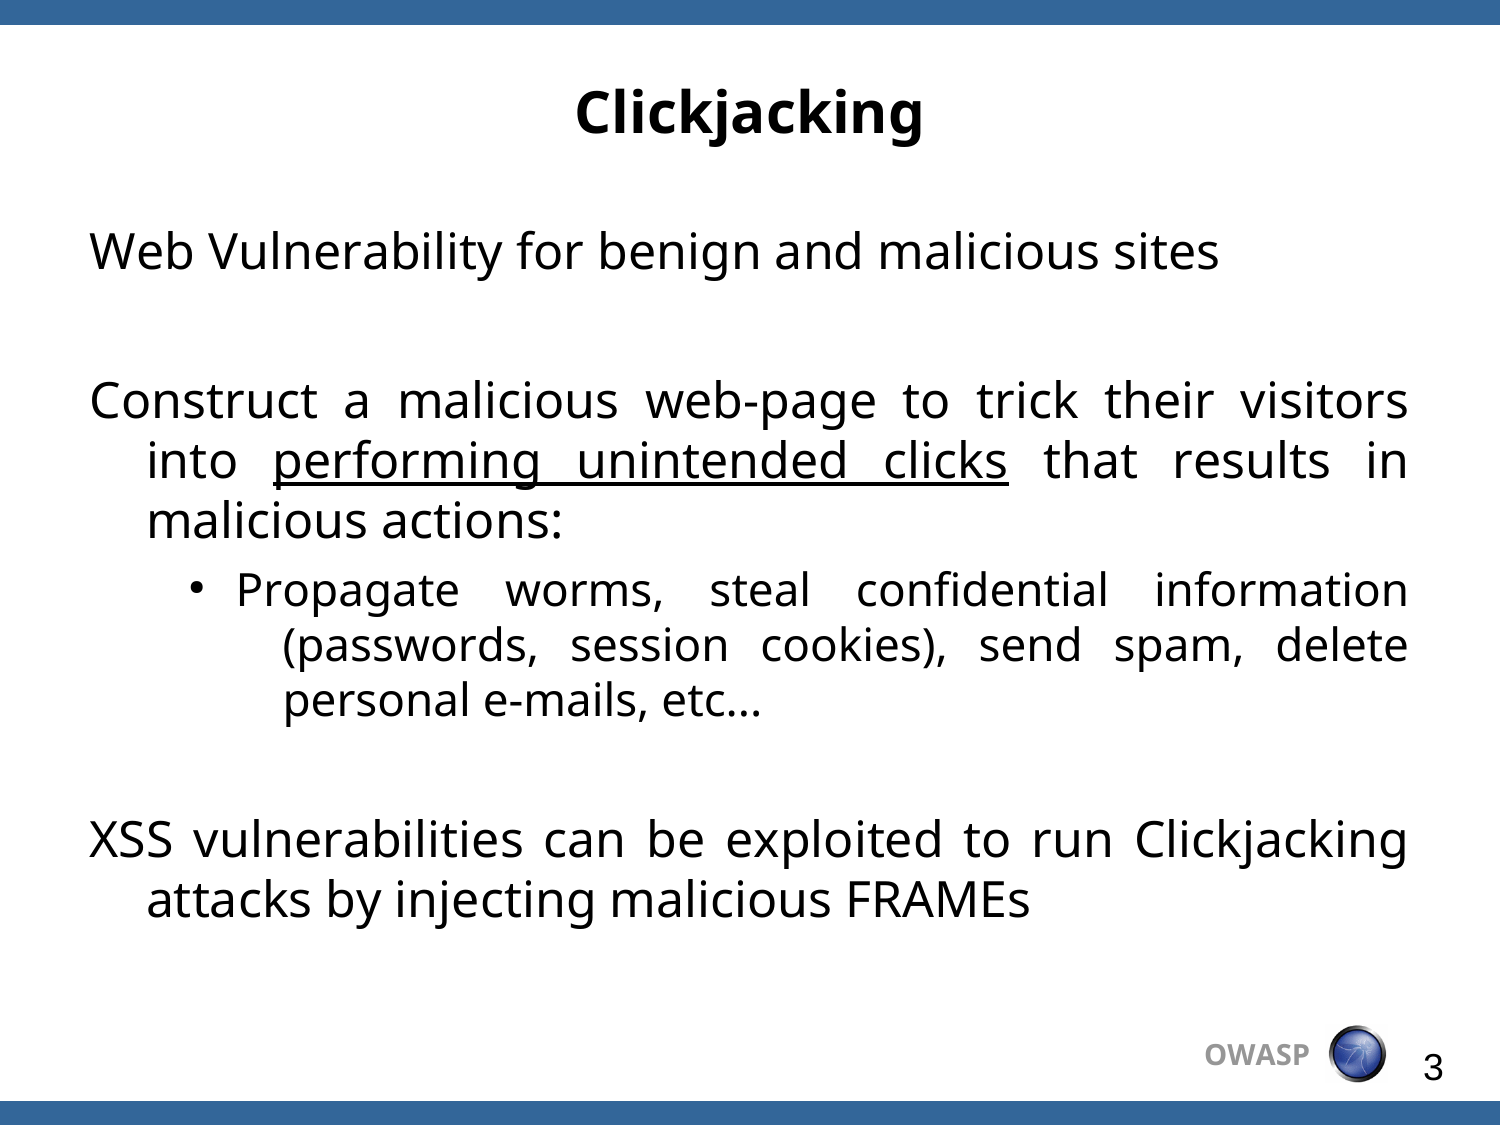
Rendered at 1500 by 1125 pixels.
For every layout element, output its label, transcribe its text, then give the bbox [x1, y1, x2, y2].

list Web Vulnerability for benign and malicious sites Construct a malicious web-page to trick their visitors into performing unintended clicks that results in malicious actions: Propagate worms, steal confidential information (passwords, session cookies), send spam, delete personal e-mails, etc... XSS vulnerabilities can be exploited to run Clickjacking attacks by injecting malicious FRAMEs [75, 211, 1425, 1010]
picture [1325, 1024, 1388, 1083]
title Clickjacking [75, 24, 1425, 196]
